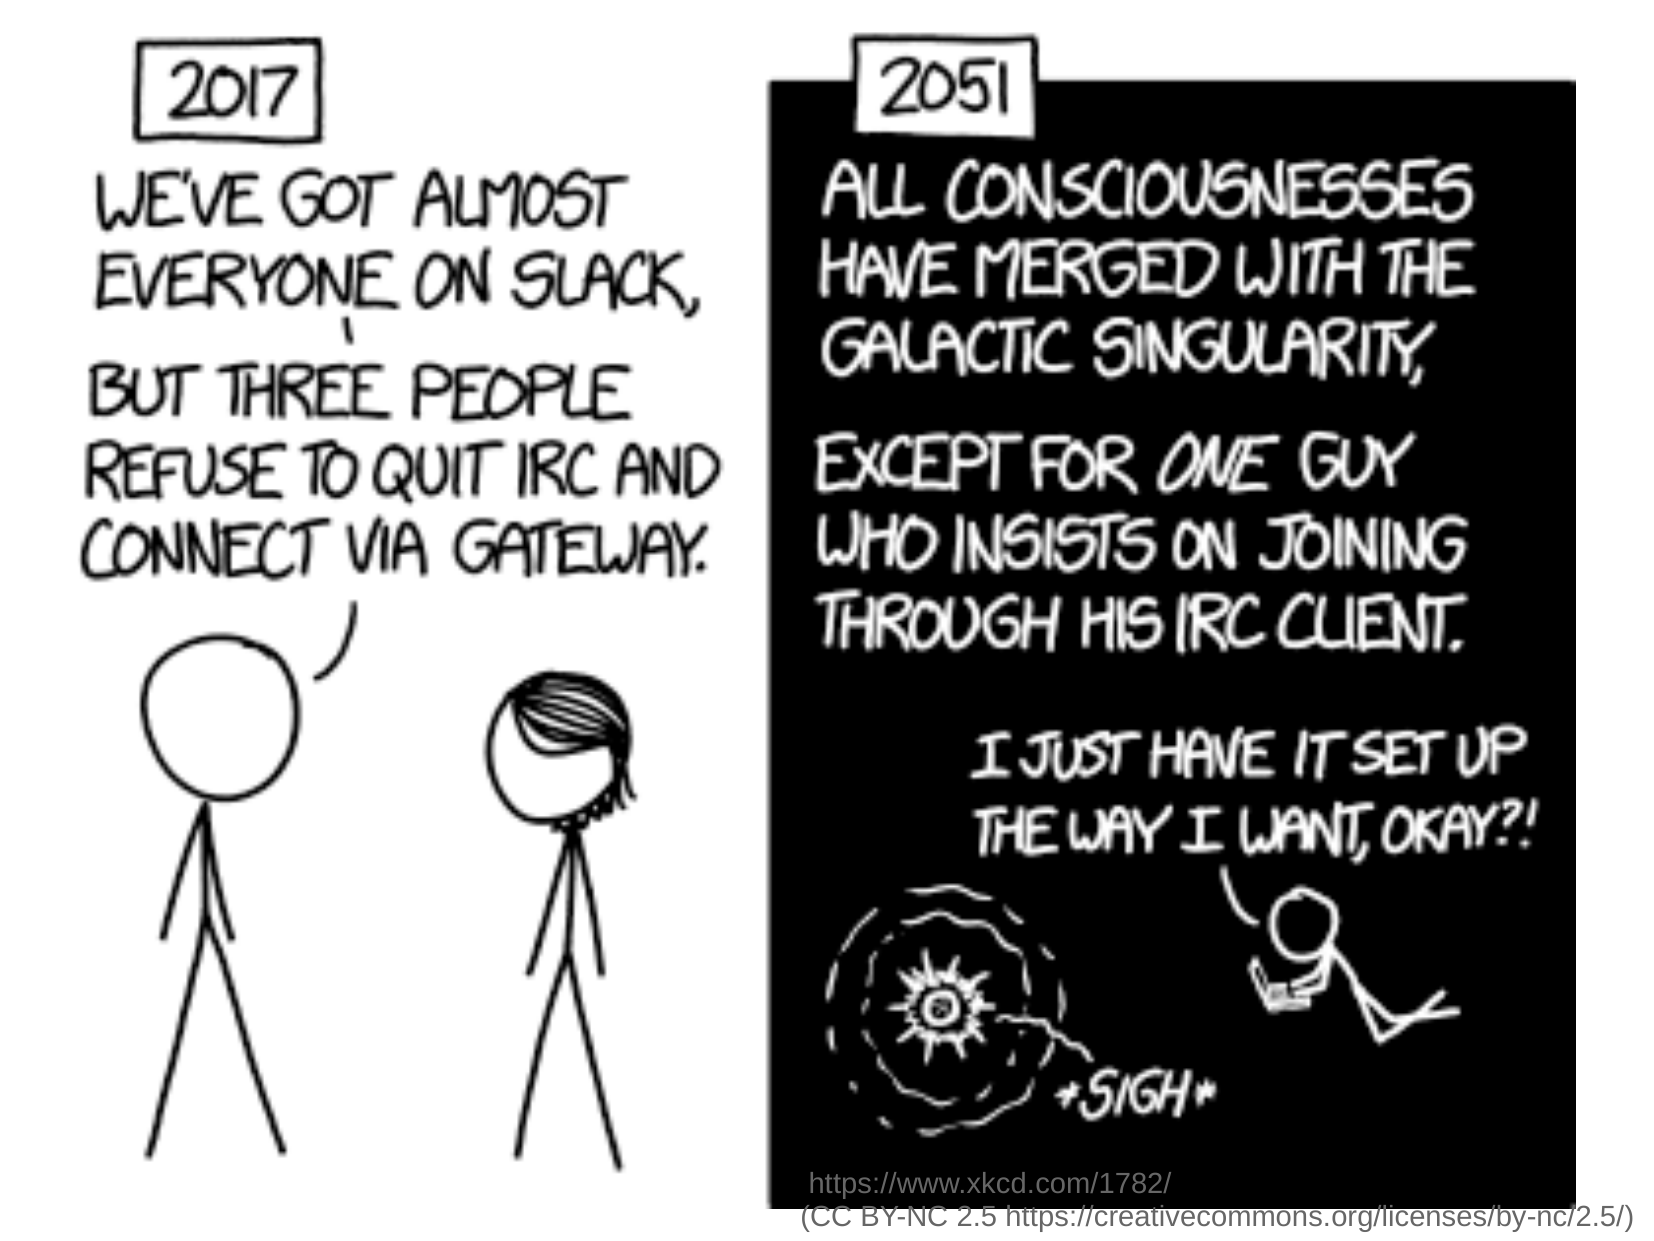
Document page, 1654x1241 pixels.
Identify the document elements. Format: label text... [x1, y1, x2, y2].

text_box https://www.xkcd.com/1782/ (CC BY-NC 2.5 https://creativecommons.org/licenses/by-nc/2.5/) [785, 1159, 1652, 1241]
picture [77, 31, 1576, 1209]
